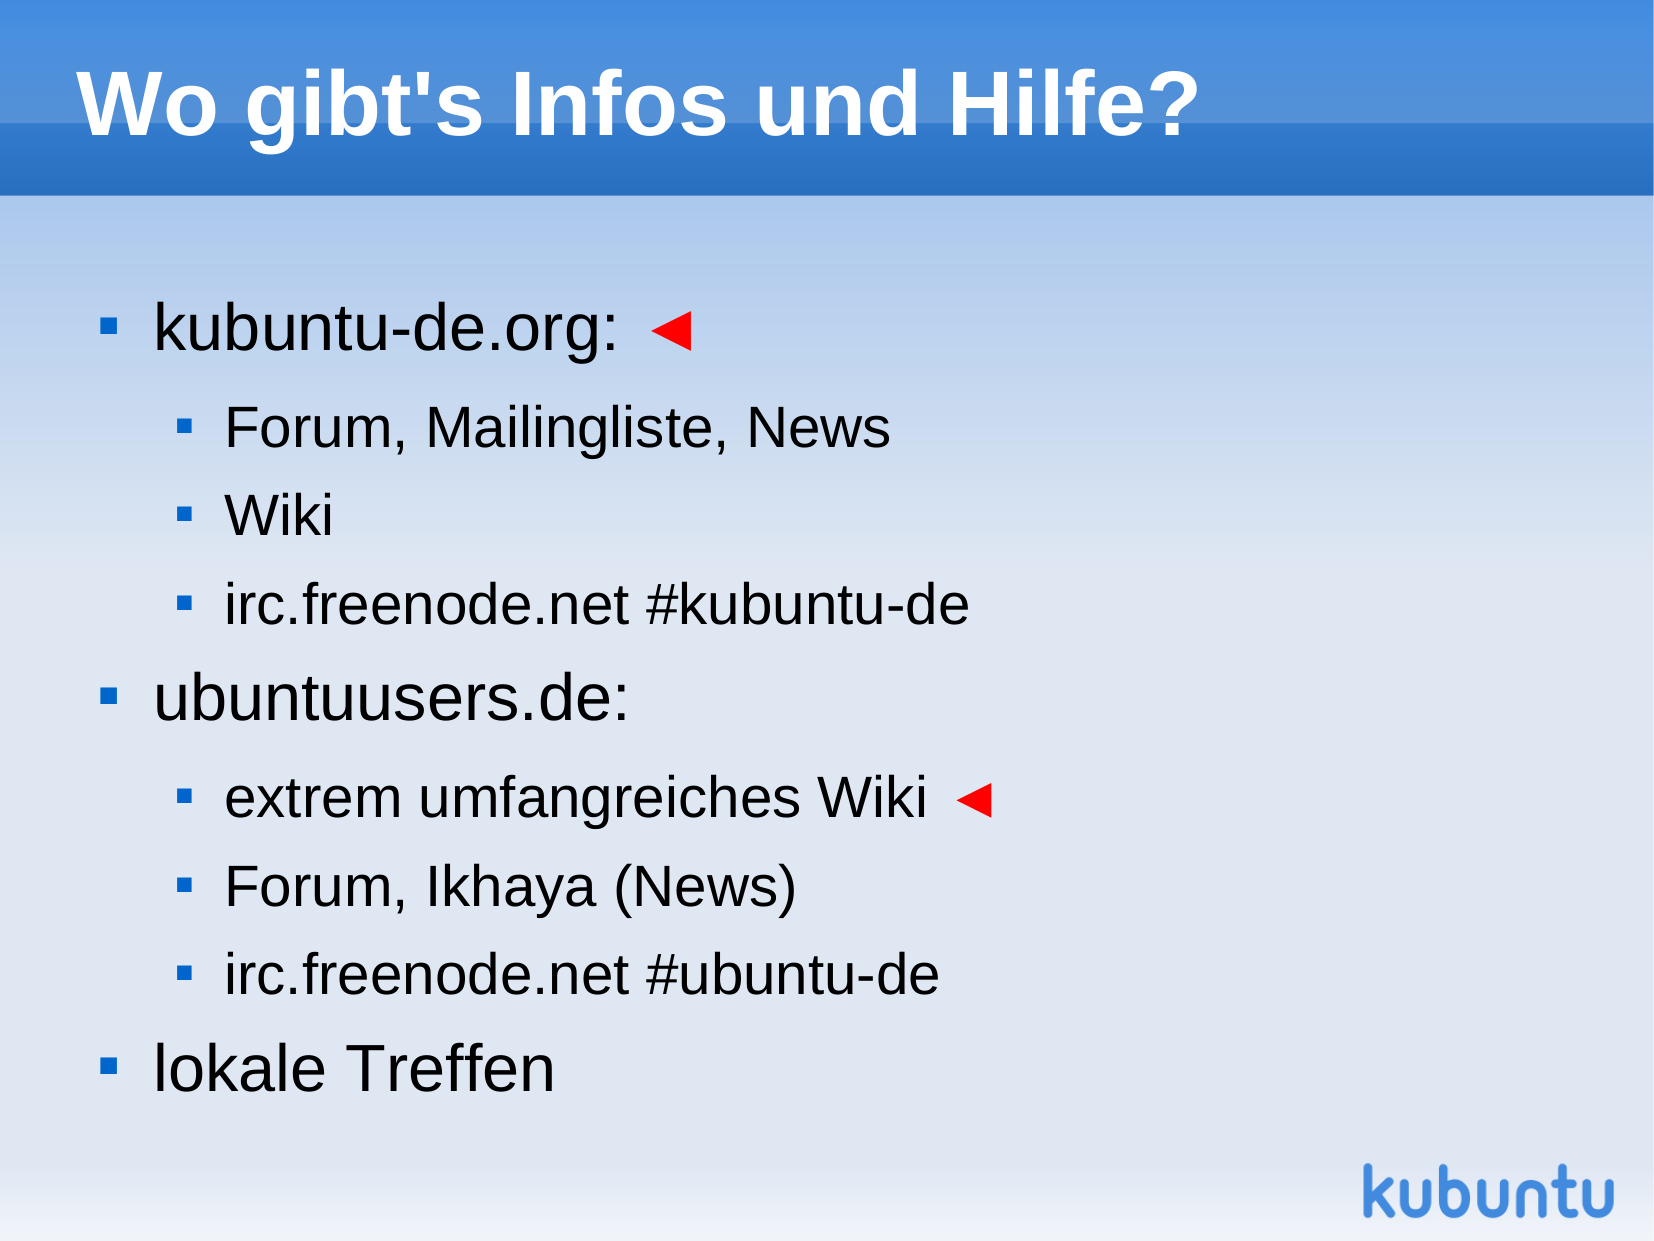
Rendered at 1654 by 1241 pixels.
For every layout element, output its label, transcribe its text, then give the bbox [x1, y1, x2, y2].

picture [0, 0, 1654, 1241]
list kubuntu-de.org: ◄ Forum, Mailingliste, News Wiki irc.freenode.net #kubuntu-de ubuntuusers.de: extrem umfangreiches Wiki ◄ Forum, Ikhaya (News) irc.freenode.net #ubuntu-de lokale Treffen [82, 290, 1571, 1106]
title Wo gibt's Infos und Hilfe? [76, 0, 1565, 208]
